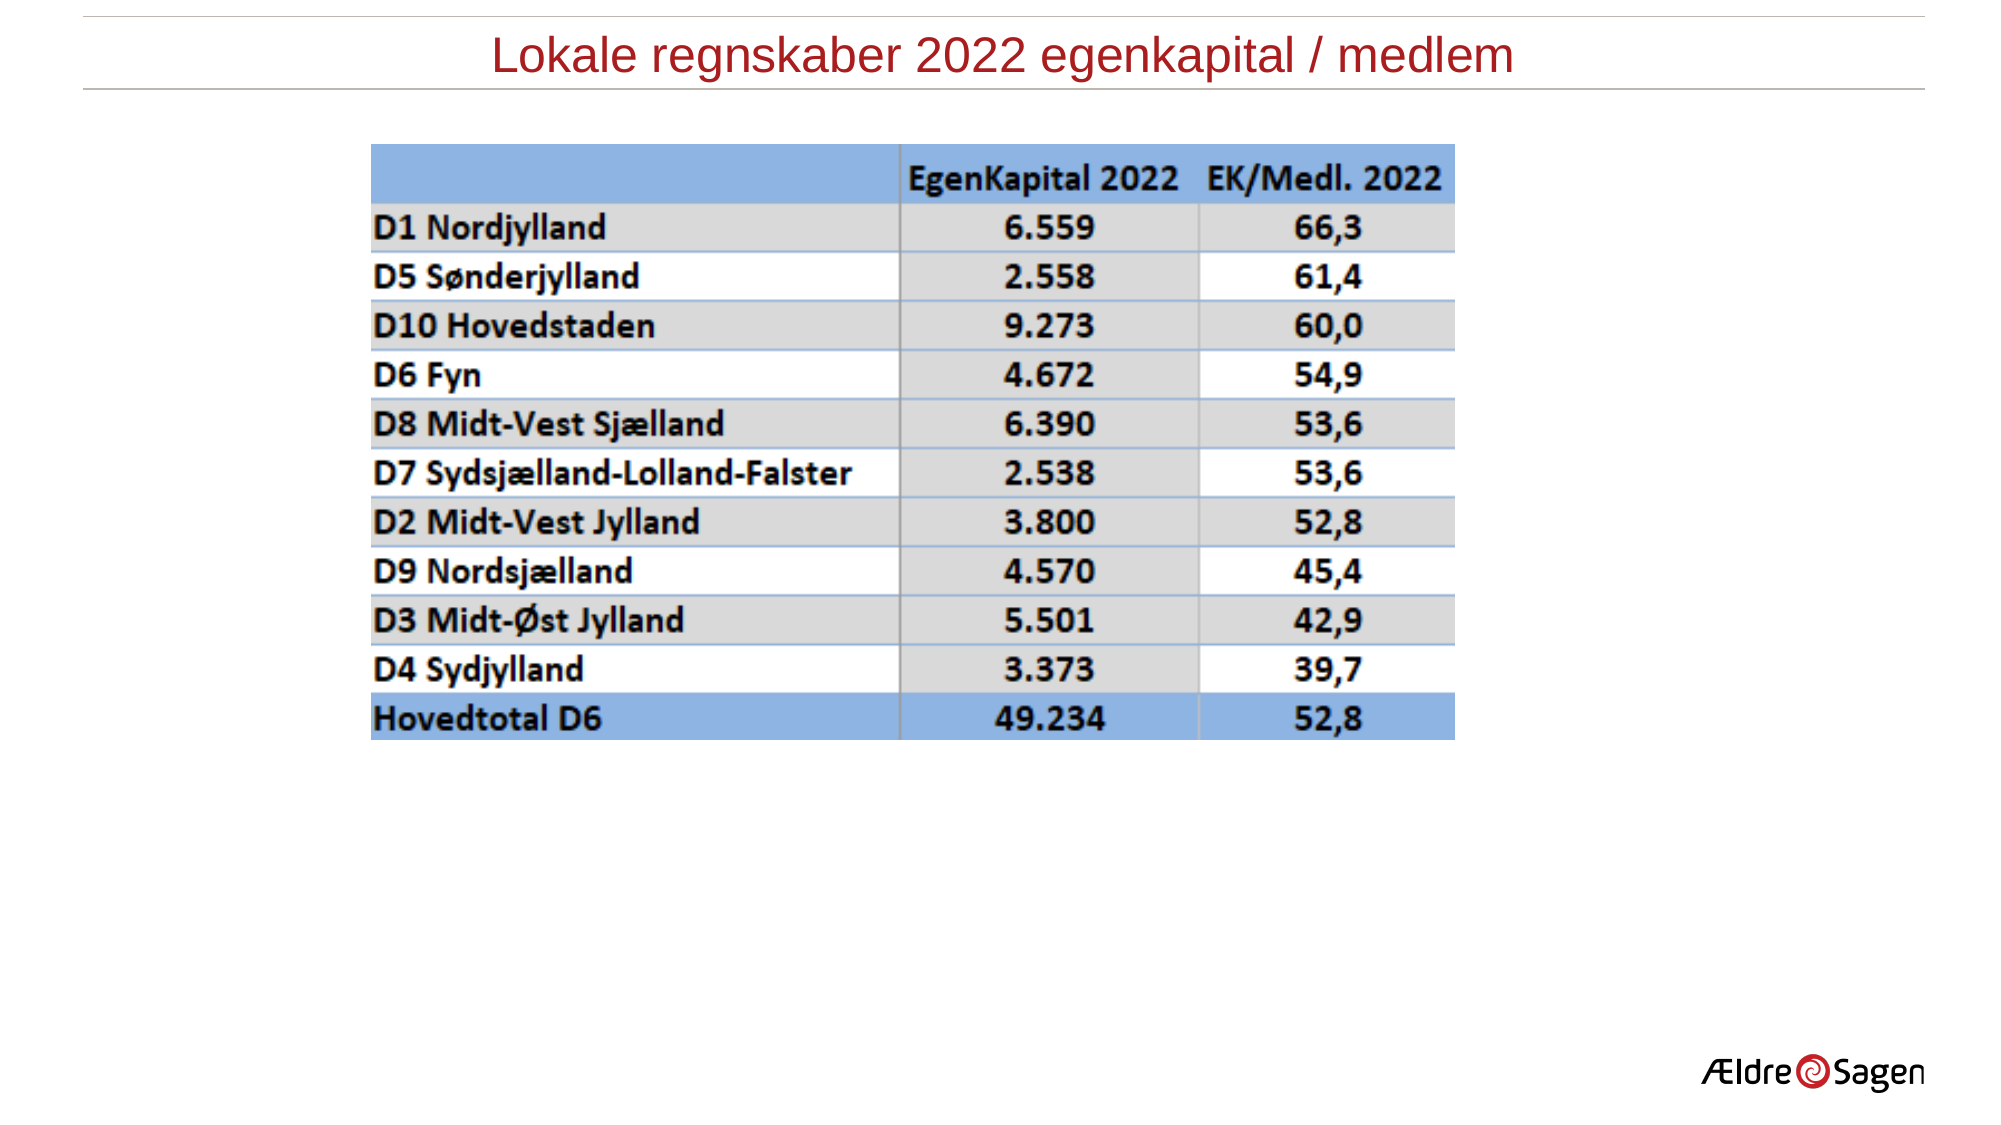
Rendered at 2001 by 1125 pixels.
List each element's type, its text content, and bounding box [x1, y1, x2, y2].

text_box Lokale regnskaber 2022 egenkapital / medlem [82, 14, 1925, 92]
picture [371, 144, 1455, 740]
